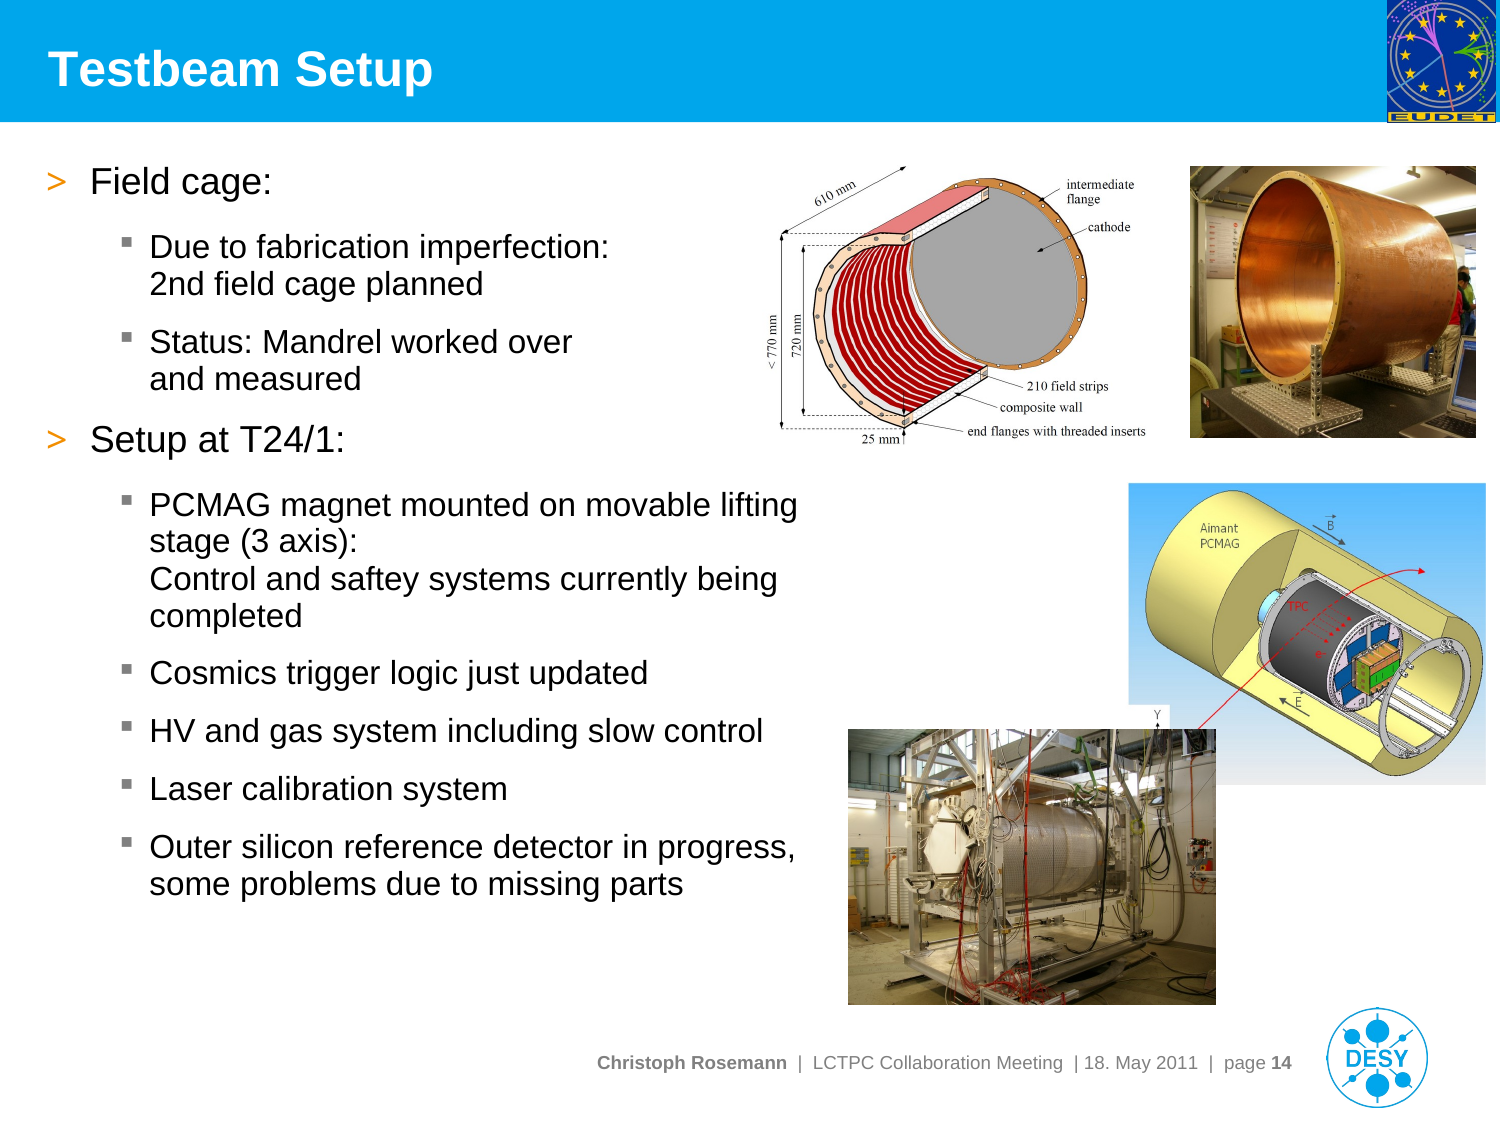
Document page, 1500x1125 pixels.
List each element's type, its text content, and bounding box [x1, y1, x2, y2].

picture [1190, 166, 1476, 438]
picture [848, 482, 1486, 1005]
picture [762, 165, 1147, 447]
picture [1388, 0, 1495, 123]
list Field cage: Due to fabrication imperfection: 2nd field cage planned Status: Mandrel worked over and measured Setup at T24/1: PCMAG magnet mounted on movable lifting stage (3 axis): Control and saftey systems currently being completed Cosmics trigger logic just updated HV and gas system including slow control Laser calibration system Outer silicon reference detector in progress, some problems due to missing parts [46, 160, 866, 947]
picture [1326, 1007, 1428, 1108]
title Testbeam Setup [47, 24, 1387, 114]
